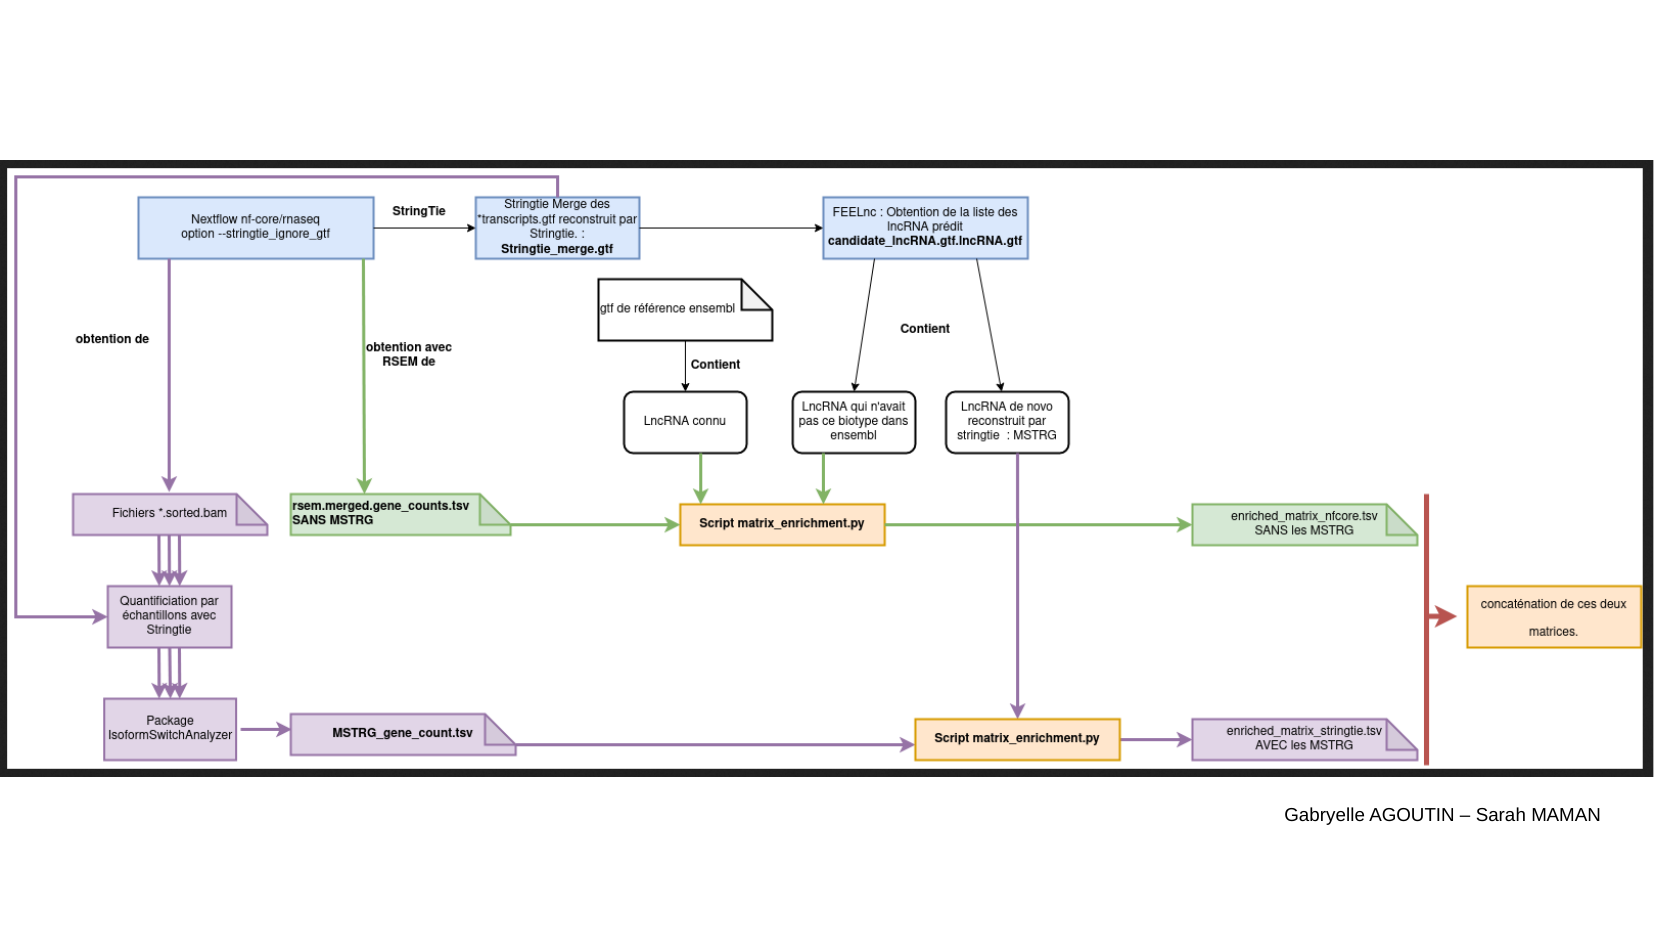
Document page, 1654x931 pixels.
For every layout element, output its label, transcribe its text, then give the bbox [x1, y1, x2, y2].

text_box Gabryelle AGOUTIN – Sarah MAMAN [1269, 797, 1616, 834]
picture [0, 160, 1654, 777]
